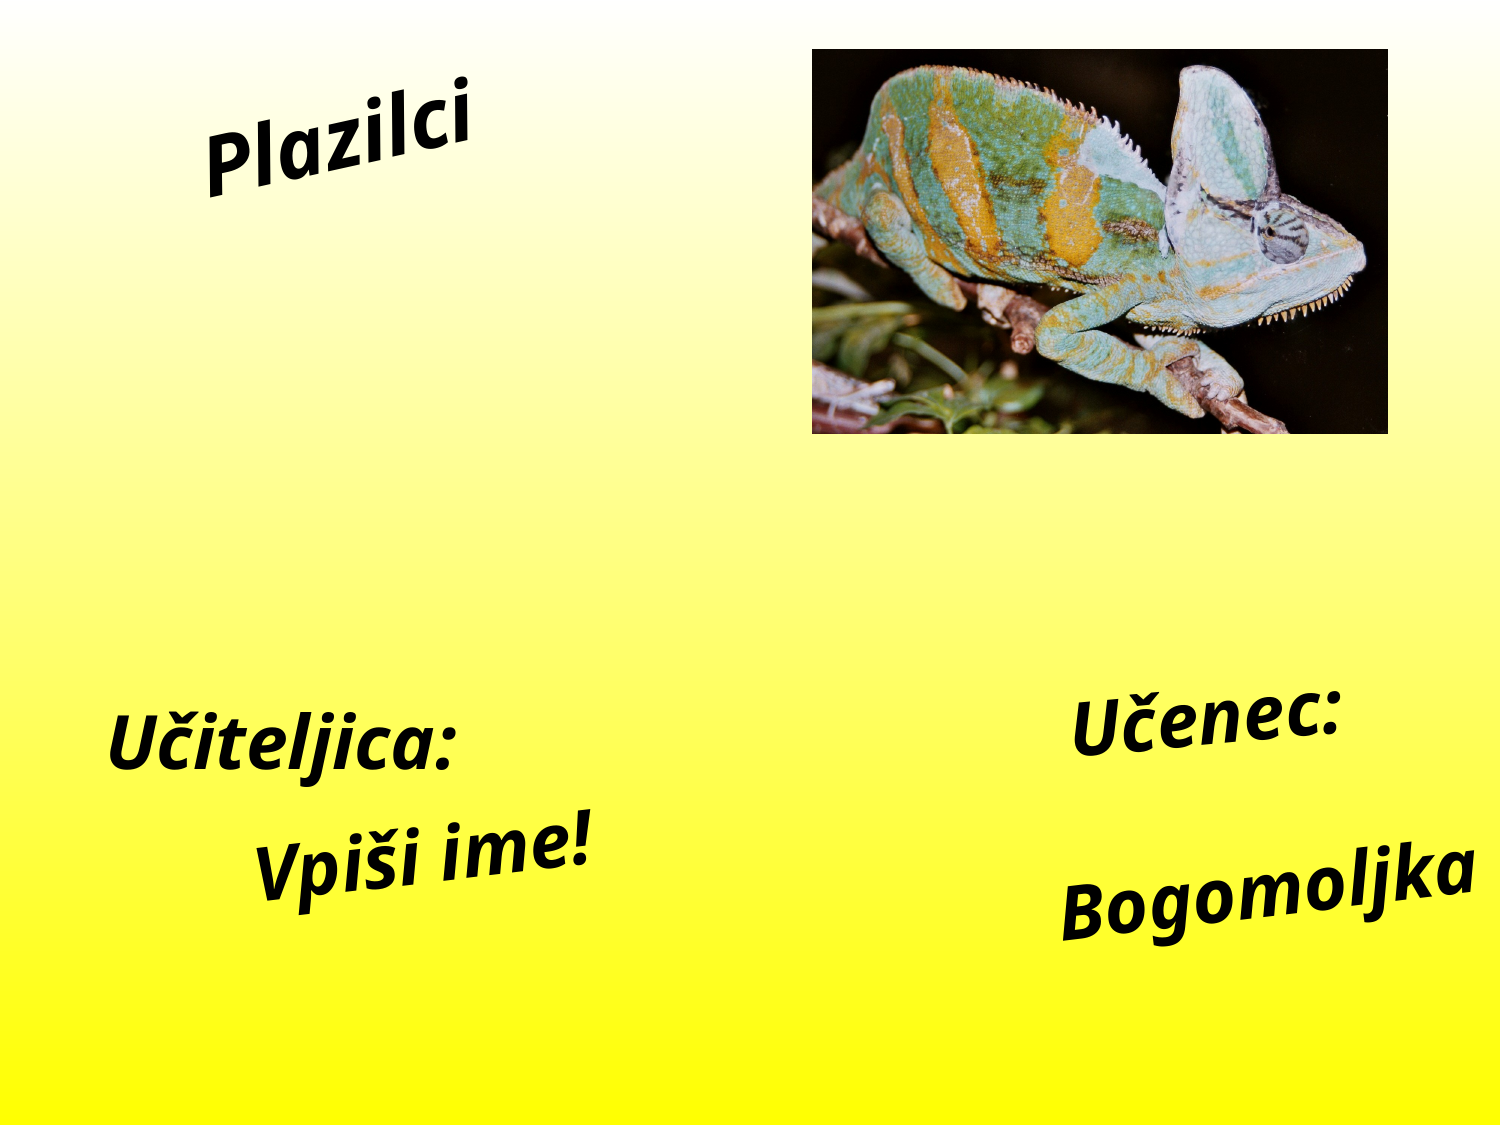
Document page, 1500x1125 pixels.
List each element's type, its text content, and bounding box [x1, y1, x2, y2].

text_box Učenec: [1027, 646, 1390, 860]
text_box Vpiši ime! [50, 757, 810, 1082]
text_box Učiteljica: [62, 687, 500, 842]
text_box Plazilci [0, 5, 749, 558]
picture [812, 49, 1388, 434]
text_box Bogomoljka [1037, 815, 1448, 1099]
